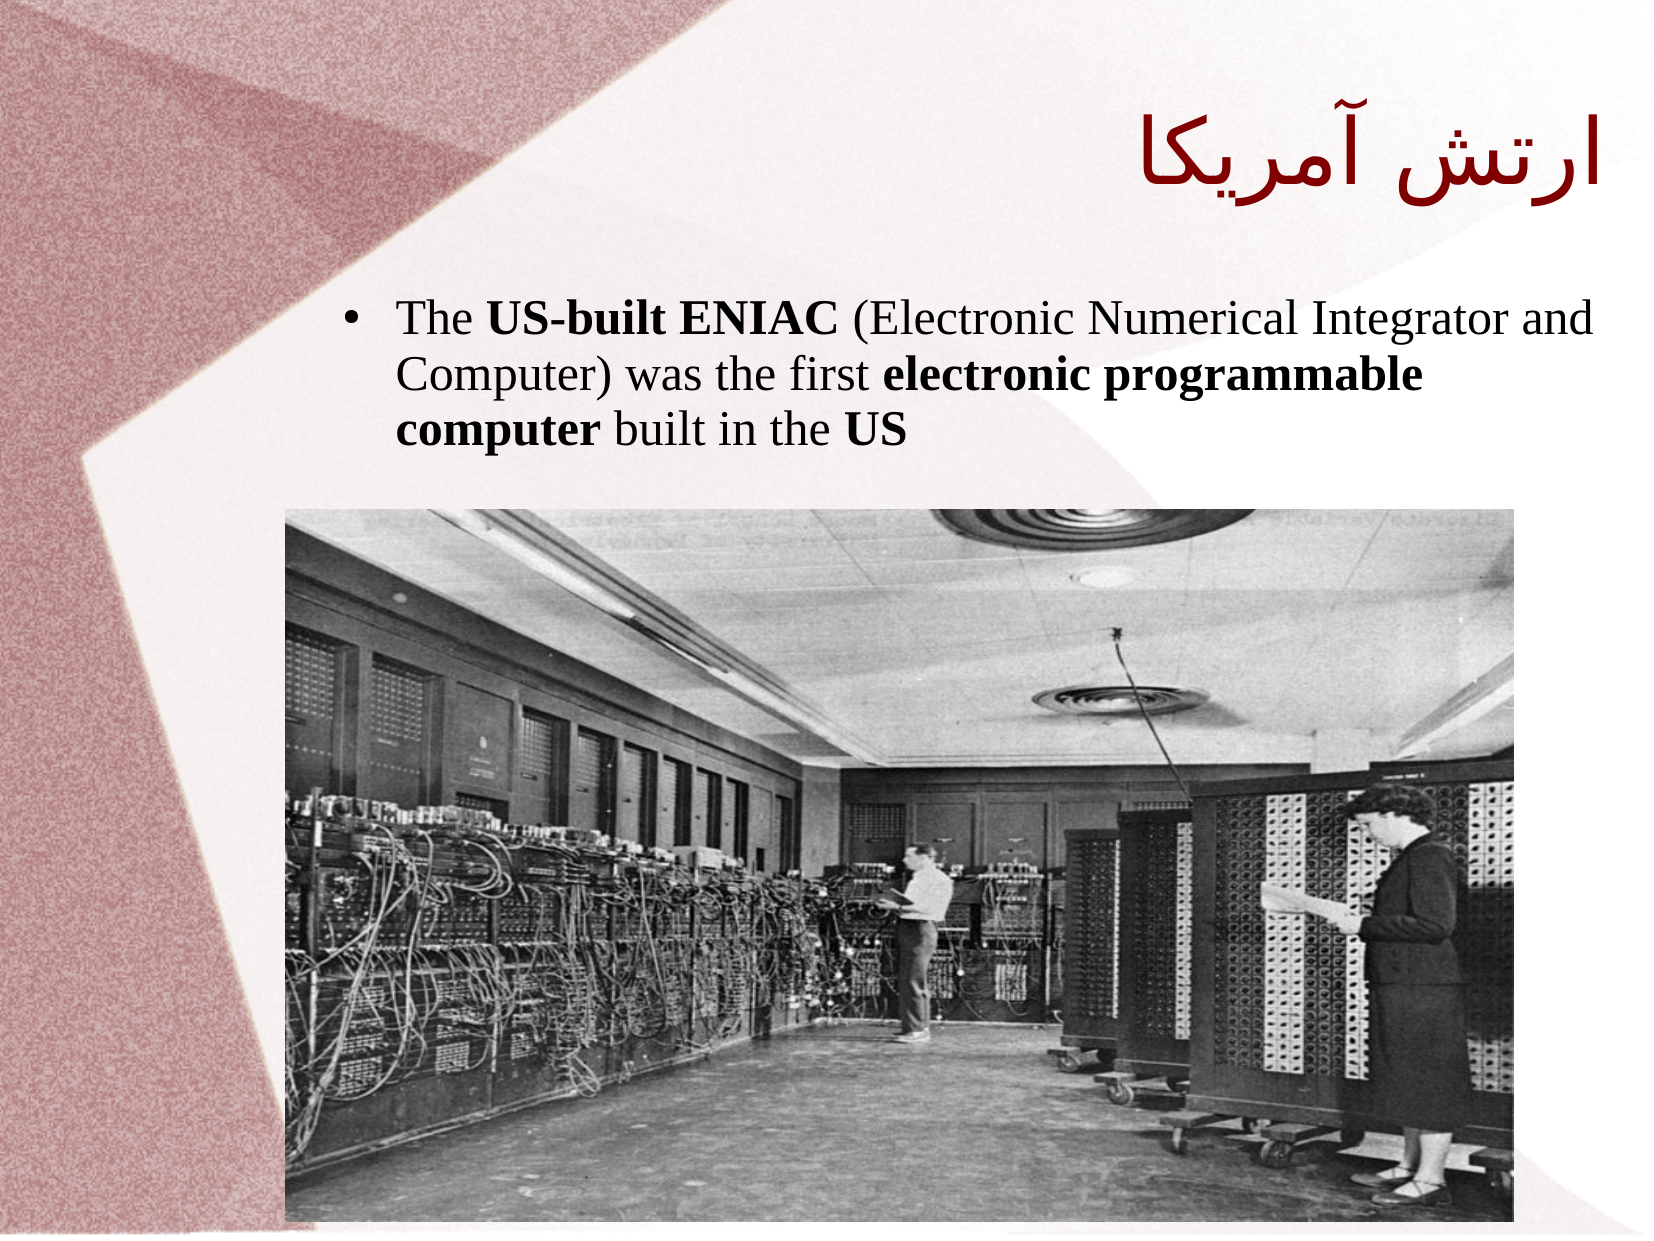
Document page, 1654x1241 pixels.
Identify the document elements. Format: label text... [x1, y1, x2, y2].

title ارتش آمریکا [596, 49, 1607, 257]
picture [0, 0, 1654, 1241]
list The US-built ENIAC (Electronic Numerical Integrator and Computer) was the first electronic programmable computer built in the US [324, 290, 1601, 1010]
